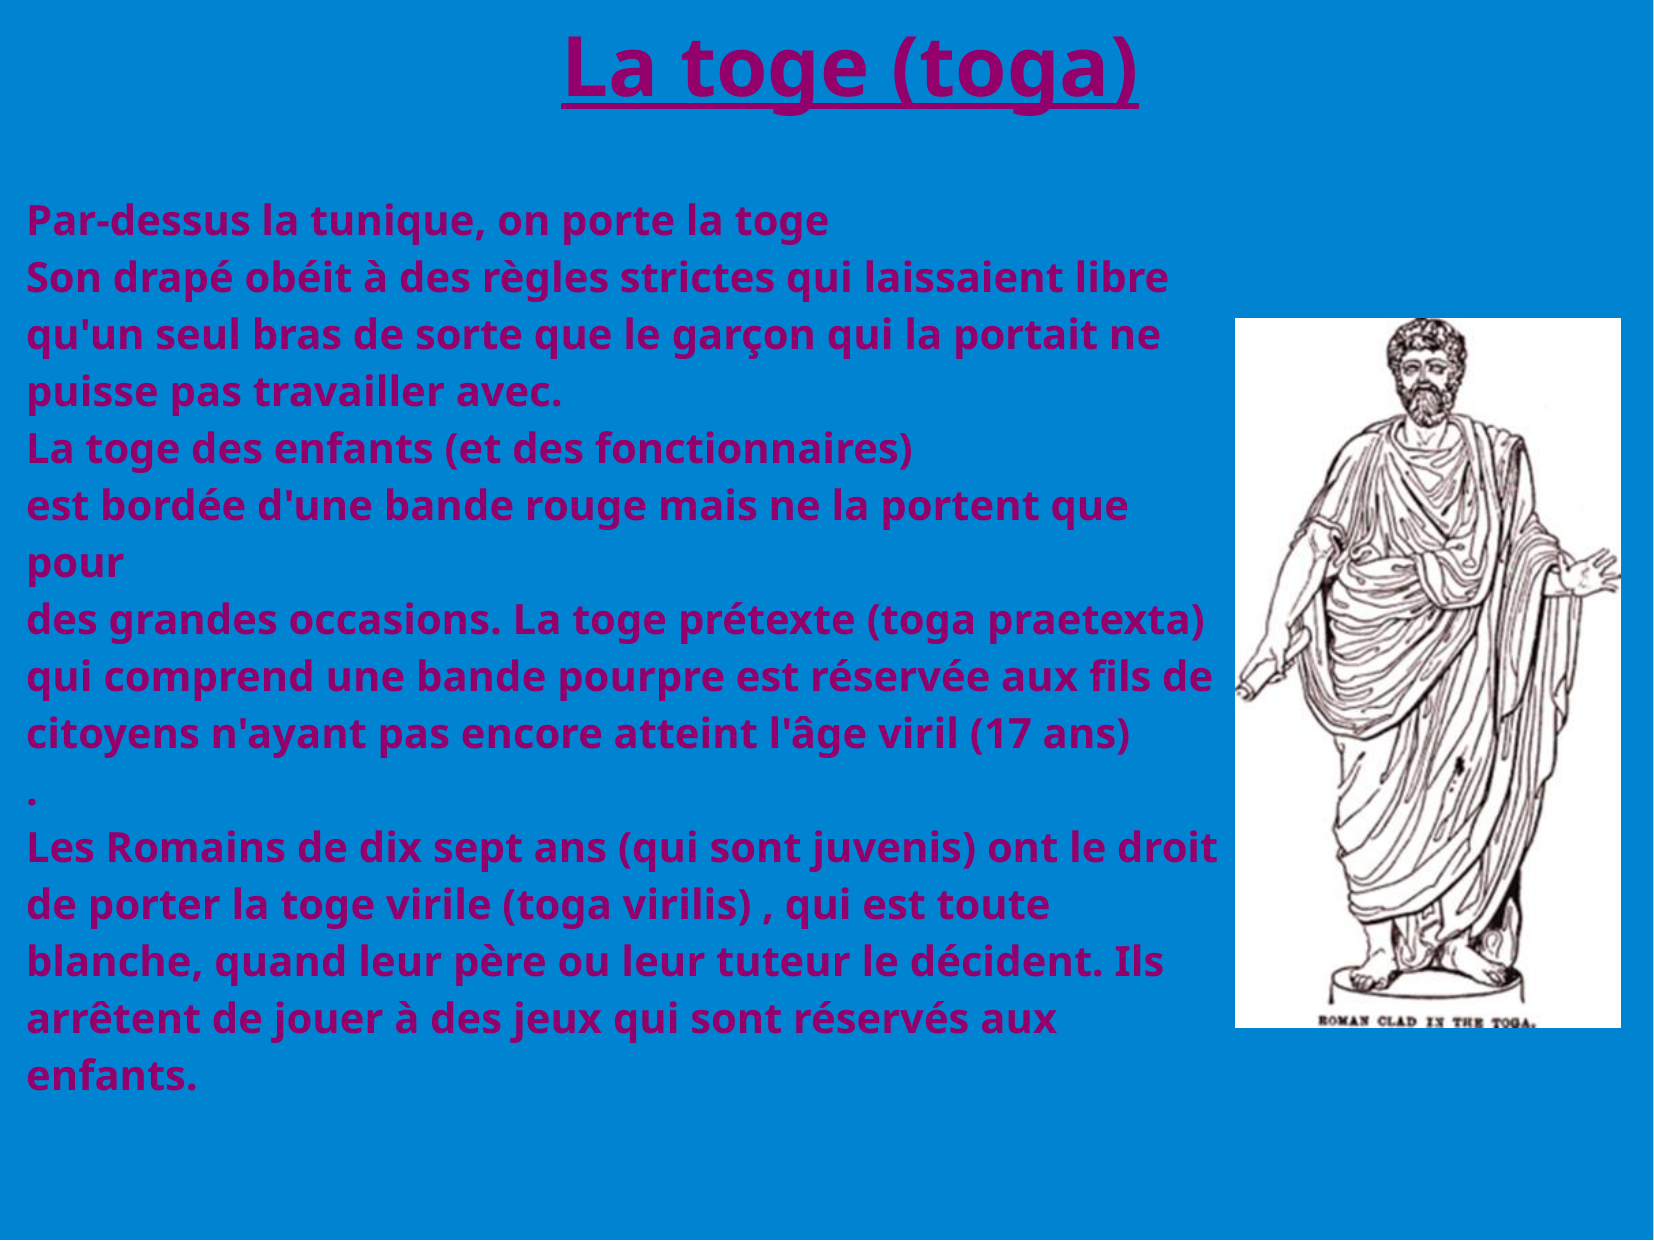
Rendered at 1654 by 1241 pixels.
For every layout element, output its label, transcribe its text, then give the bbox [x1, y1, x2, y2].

text_box Par-dessus la tunique, on porte la toge Son drapé obéit à des règles strictes qui laissaient libre qu'un seul bras de sorte que le garçon qui la portait ne puisse pas travailler avec. La toge des enfants (et des fonctionnaires) est bordée d'une bande rouge mais ne la portent que pour des grandes occasions. La toge prétexte (toga praetexta) qui comprend une bande pourpre est réservée aux fils de citoyens n'ayant pas encore atteint l'âge viril (17 ans) . Les Romains de dix sept ans (qui sont juvenis) ont le droit de porter la toge virile (toga virilis) , qui est toute blanche, quand leur père ou leur tuteur le décident. Ils arrêtent de jouer à des jeux qui sont réservés aux enfants. [11, 183, 1246, 1158]
picture [1235, 318, 1621, 1028]
text_box [0, 317, 894, 922]
text_box La toge (toga) [460, 0, 1241, 131]
